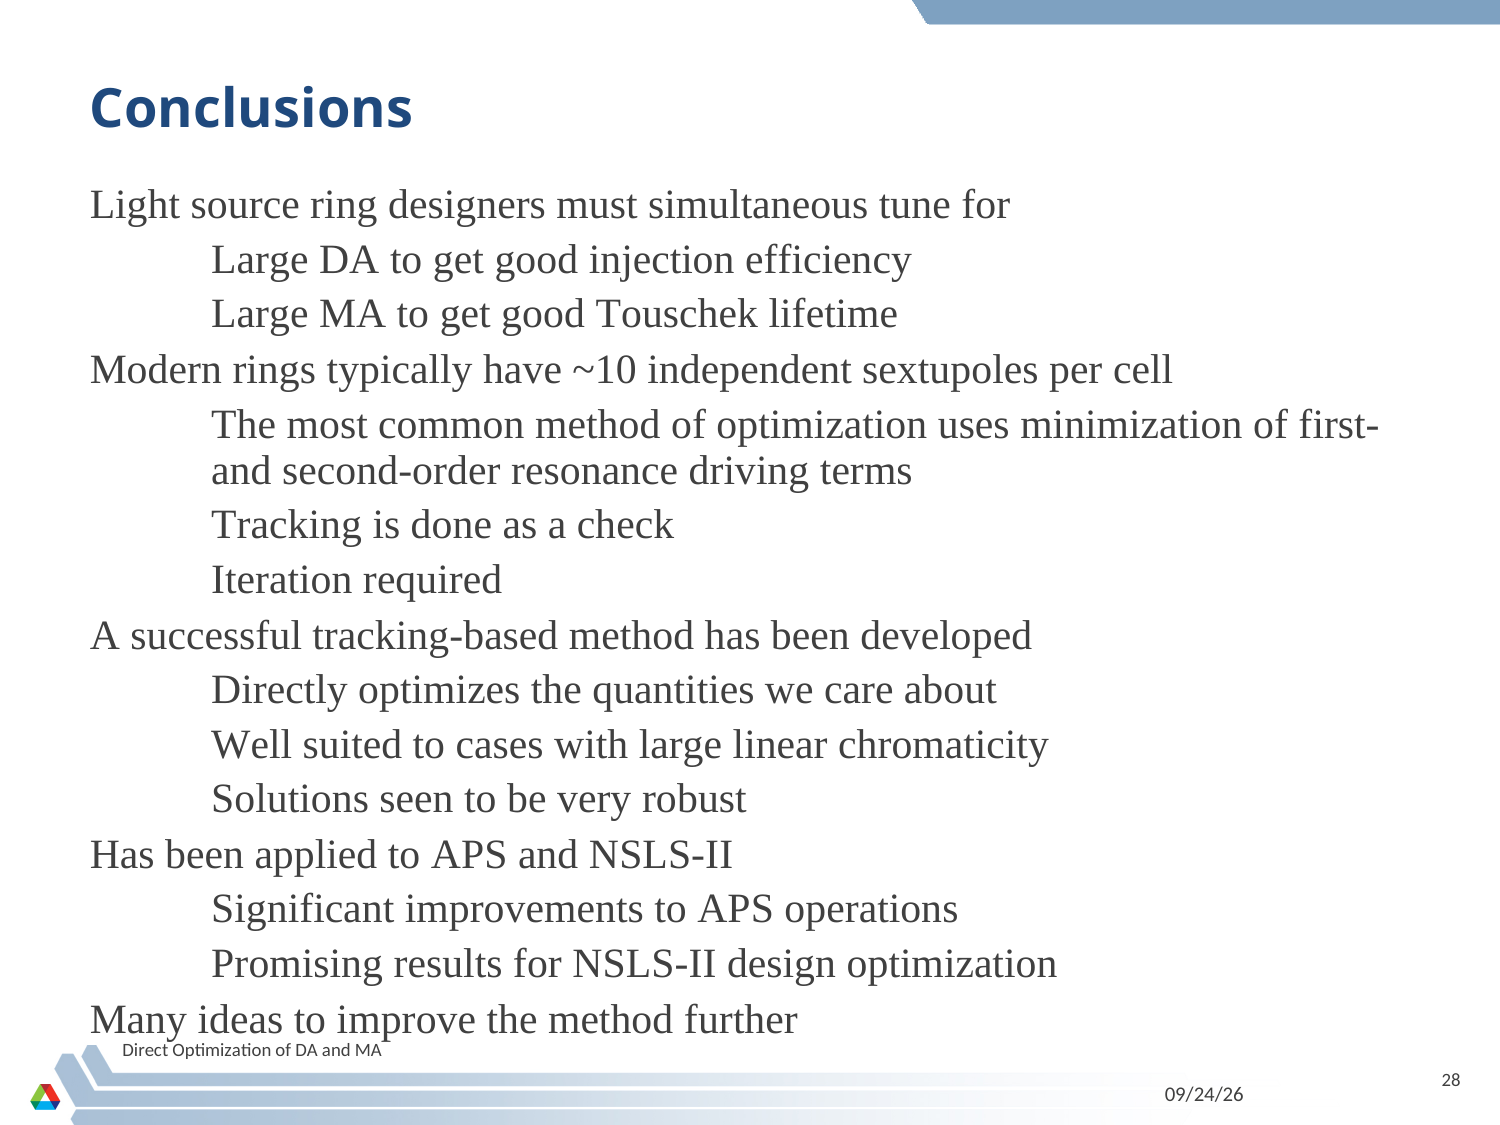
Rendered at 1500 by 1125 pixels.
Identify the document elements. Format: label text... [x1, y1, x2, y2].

title Conclusions [75, 37, 1426, 173]
picture [174, 1050, 182, 1055]
picture [0, 0, 1500, 26]
list Light source ring designers must simultaneous tune for Large DA to get good injection efficiency Large MA to get good Touschek lifetime Modern rings typically have ~10 independent sextupoles per cell The most common method of optimization uses minimization of first- and second-order resonance driving terms Tracking is done as a check Iteration required A successful tracking-based method has been developed Directly optimizes the quantities we care about Well suited to cases with large linear chromaticity Solutions seen to be very robust Has been applied to APS and NSLS-II Significant improvements to APS operations Promising results for NSLS-II design optimization Many ideas to improve the method further [75, 173, 1426, 1050]
picture [0, 1037, 1500, 1125]
